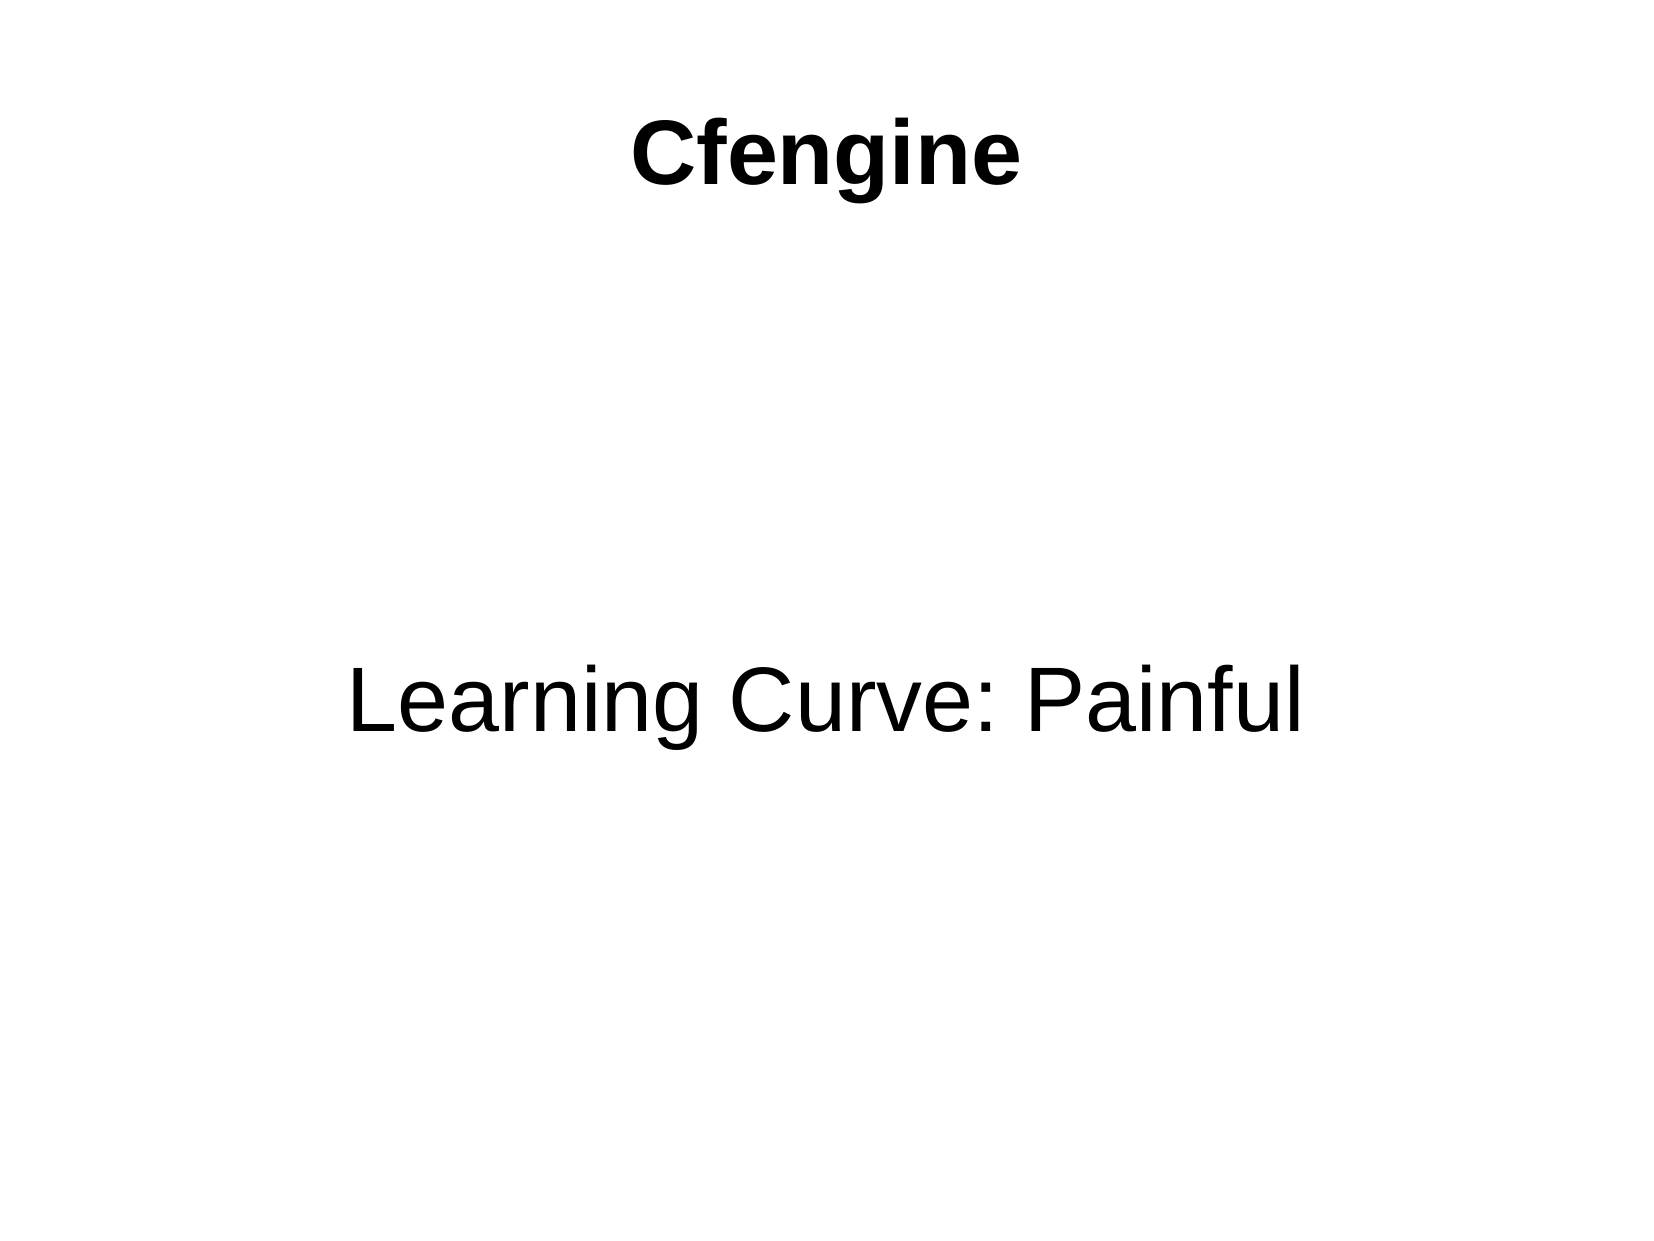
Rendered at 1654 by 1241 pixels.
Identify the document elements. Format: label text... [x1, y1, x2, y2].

subtitle Learning Curve: Painful [82, 290, 1571, 1109]
title Cfengine [82, 49, 1571, 257]
